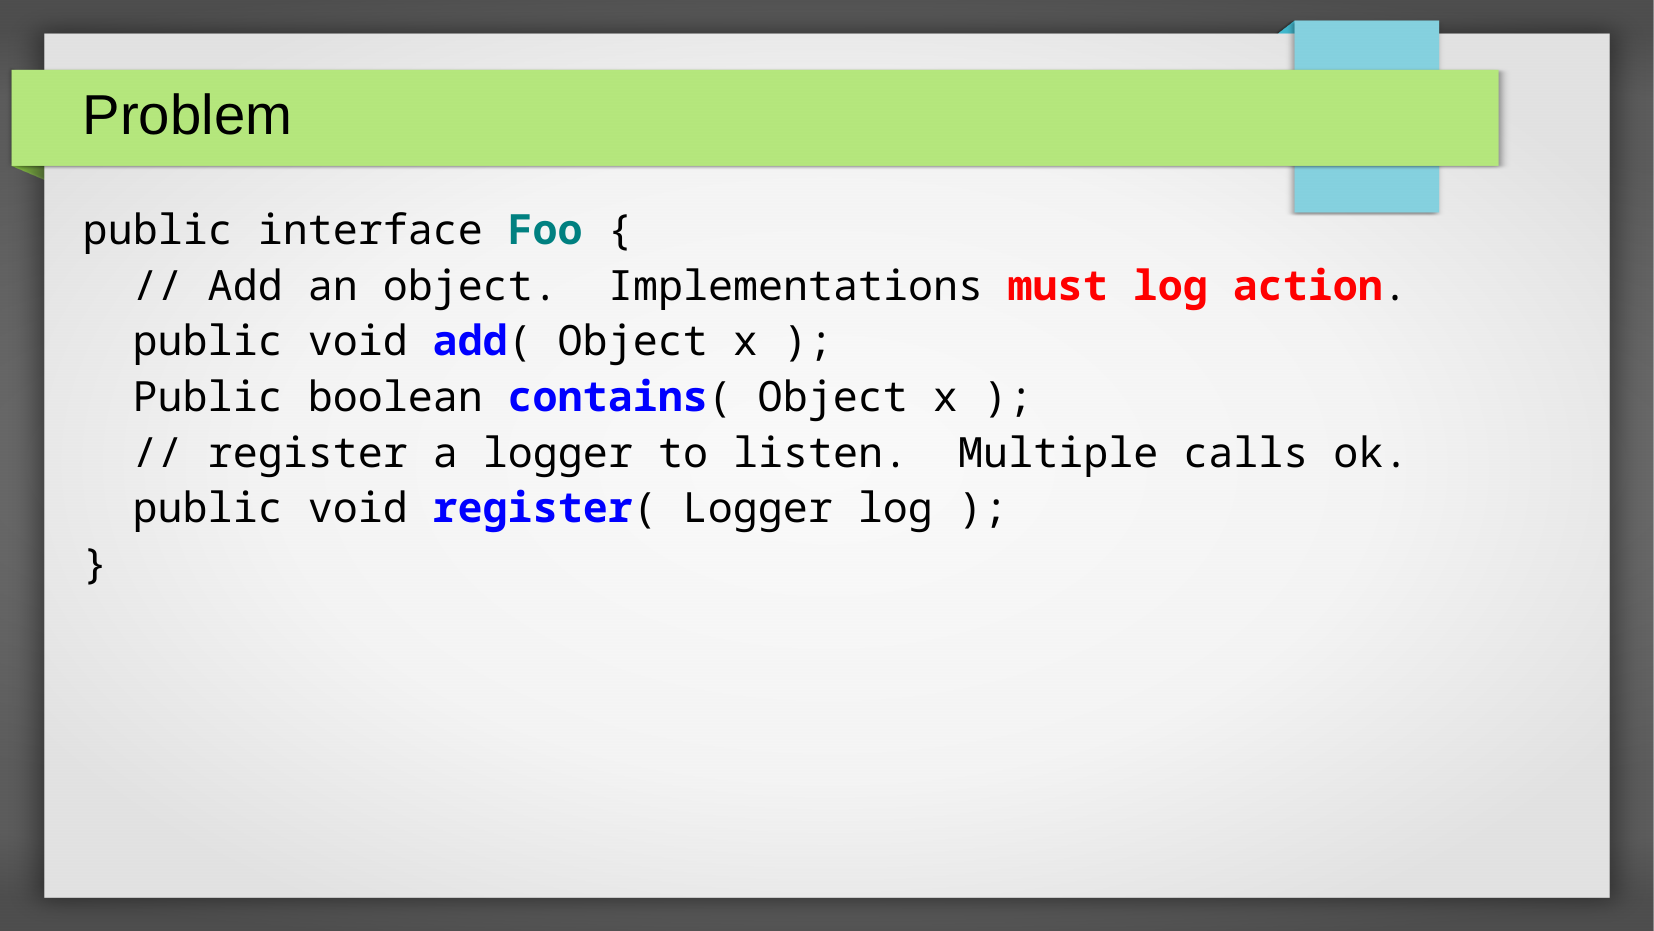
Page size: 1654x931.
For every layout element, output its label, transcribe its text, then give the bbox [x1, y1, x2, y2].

picture [0, 0, 1654, 931]
list public interface Foo { // Add an object. Implementations must log action. public void add( Object x ); Public boolean contains( Object x ); // register a logger to listen. Multiple calls ok. public void register( Logger log ); } [82, 217, 1571, 523]
title Problem [82, 70, 1264, 160]
